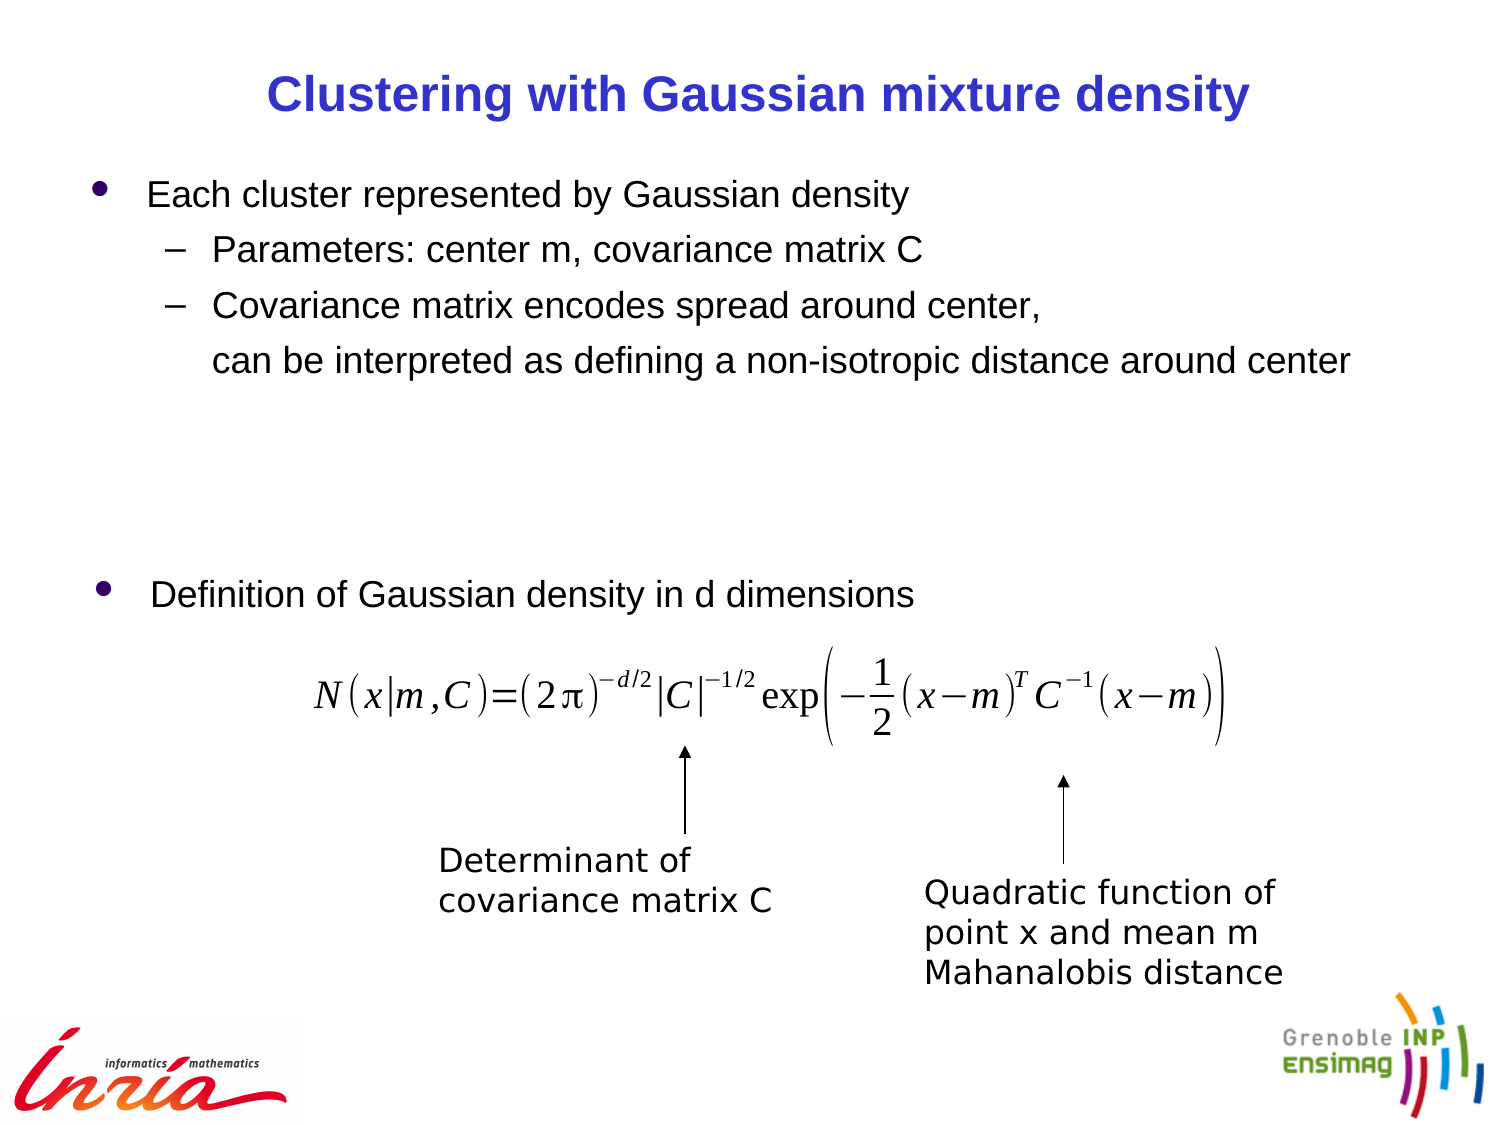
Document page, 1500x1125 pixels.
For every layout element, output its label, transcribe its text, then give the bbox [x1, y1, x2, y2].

list Each cluster represented by Gaussian density Parameters: center m, covariance matrix C Covariance matrix encodes spread around center, can be interpreted as defining a non-isotropic distance around center [75, 162, 1426, 488]
list Definition of Gaussian density in d dimensions [78, 562, 1429, 955]
text_box Quadratic function of point x and mean m Mahanalobis distance [909, 955, 1300, 999]
picture [1266, 986, 1489, 1125]
picture [0, 1012, 301, 1125]
title Clustering with Gaussian mixture density [75, 45, 1426, 138]
